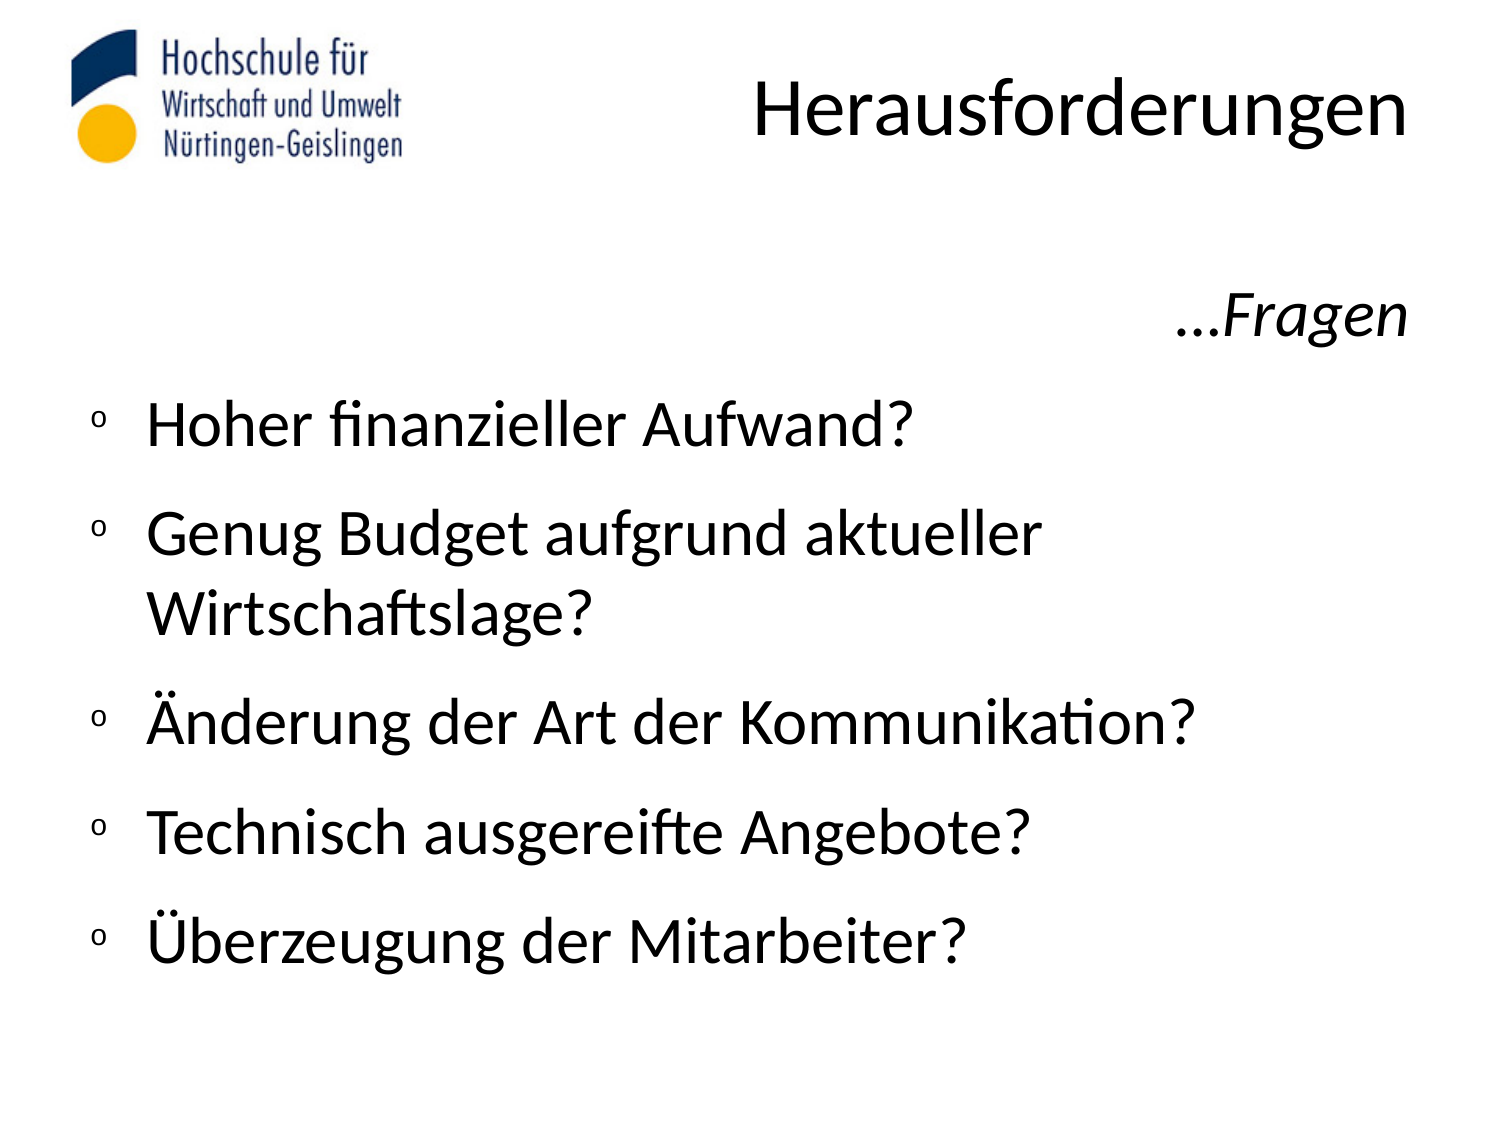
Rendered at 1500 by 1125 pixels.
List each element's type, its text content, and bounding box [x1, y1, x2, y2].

title Herausforderungen [75, 45, 1425, 233]
picture [3, 19, 472, 176]
list …Fragen Hoher finanzieller Aufwand? Genug Budget aufgrund aktueller Wirtschaftslage? Änderung der Art der Kommunikation? Technisch ausgereifte Angebote? Überzeugung der Mitarbeiter? [75, 262, 1425, 1005]
